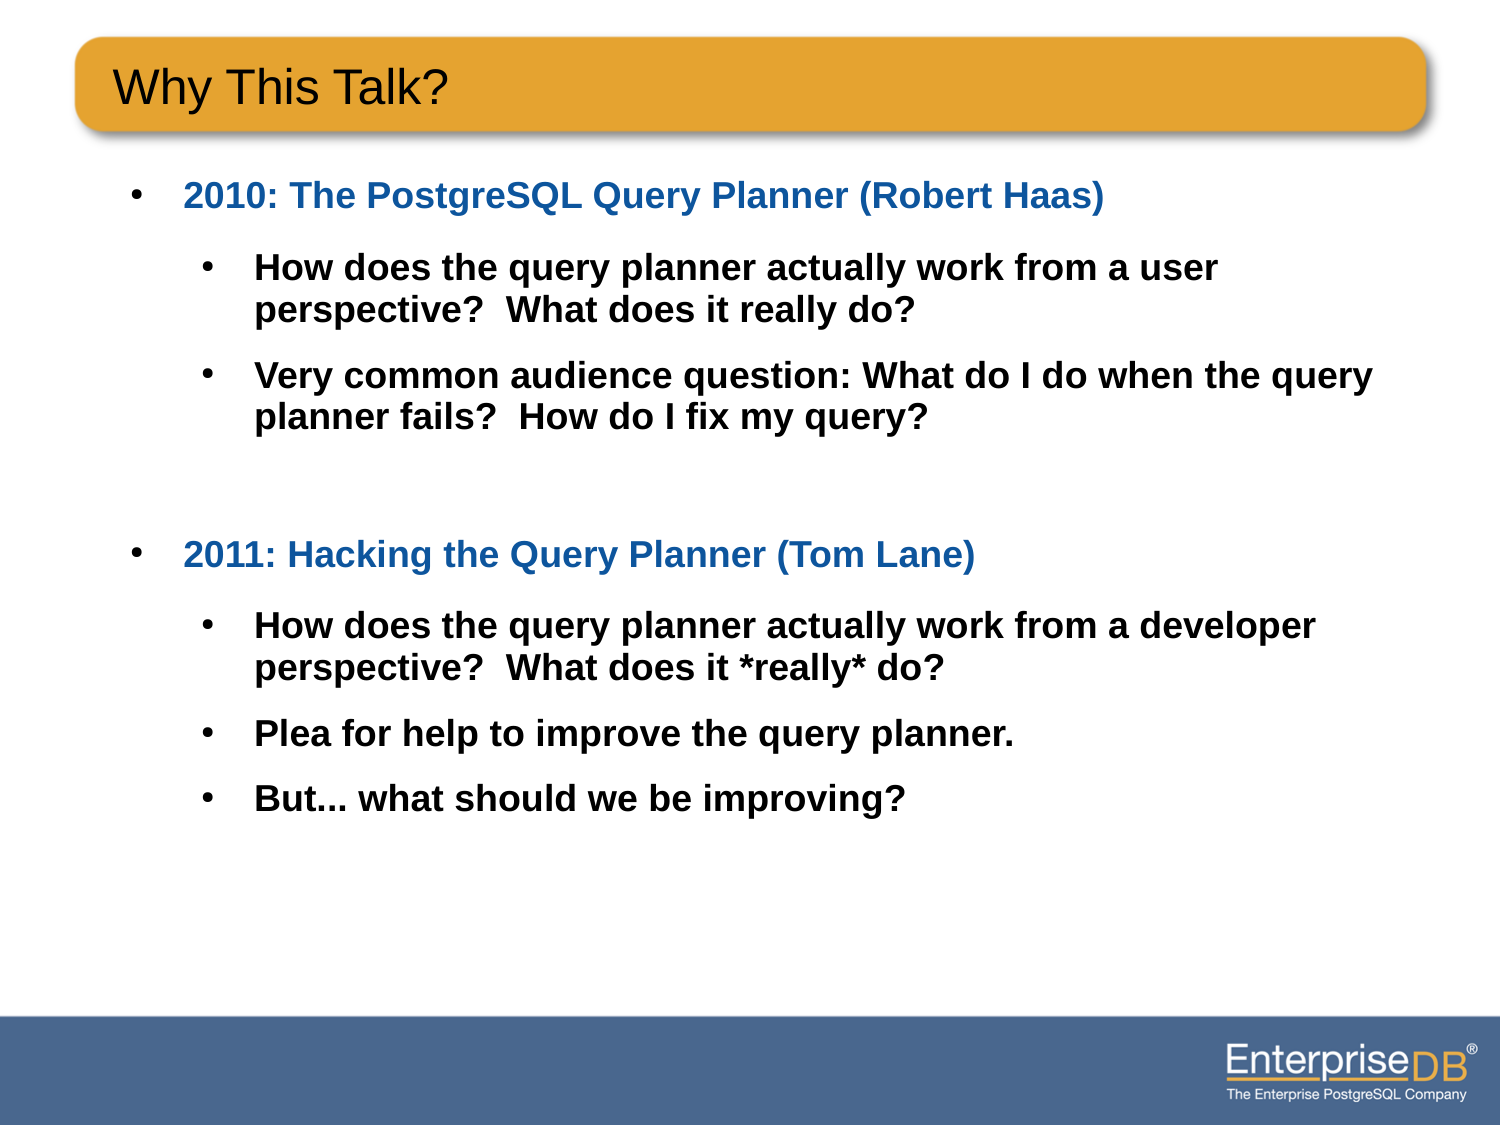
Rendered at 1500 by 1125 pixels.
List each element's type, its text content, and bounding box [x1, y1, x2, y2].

picture [0, 0, 1500, 1125]
title Why This Talk? [112, 37, 1388, 138]
list 2010: The PostgreSQL Query Planner (Robert Haas) How does the query planner actually work from a user perspective? What does it really do? Very common audience question: What do I do when the query planner fails? How do I fix my query? 2011: Hacking the Query Planner (Tom Lane) How does the query planner actually work from a developer perspective? What does it *really* do? Plea for help to improve the query planner. But... what should we be improving? [112, 174, 1388, 948]
